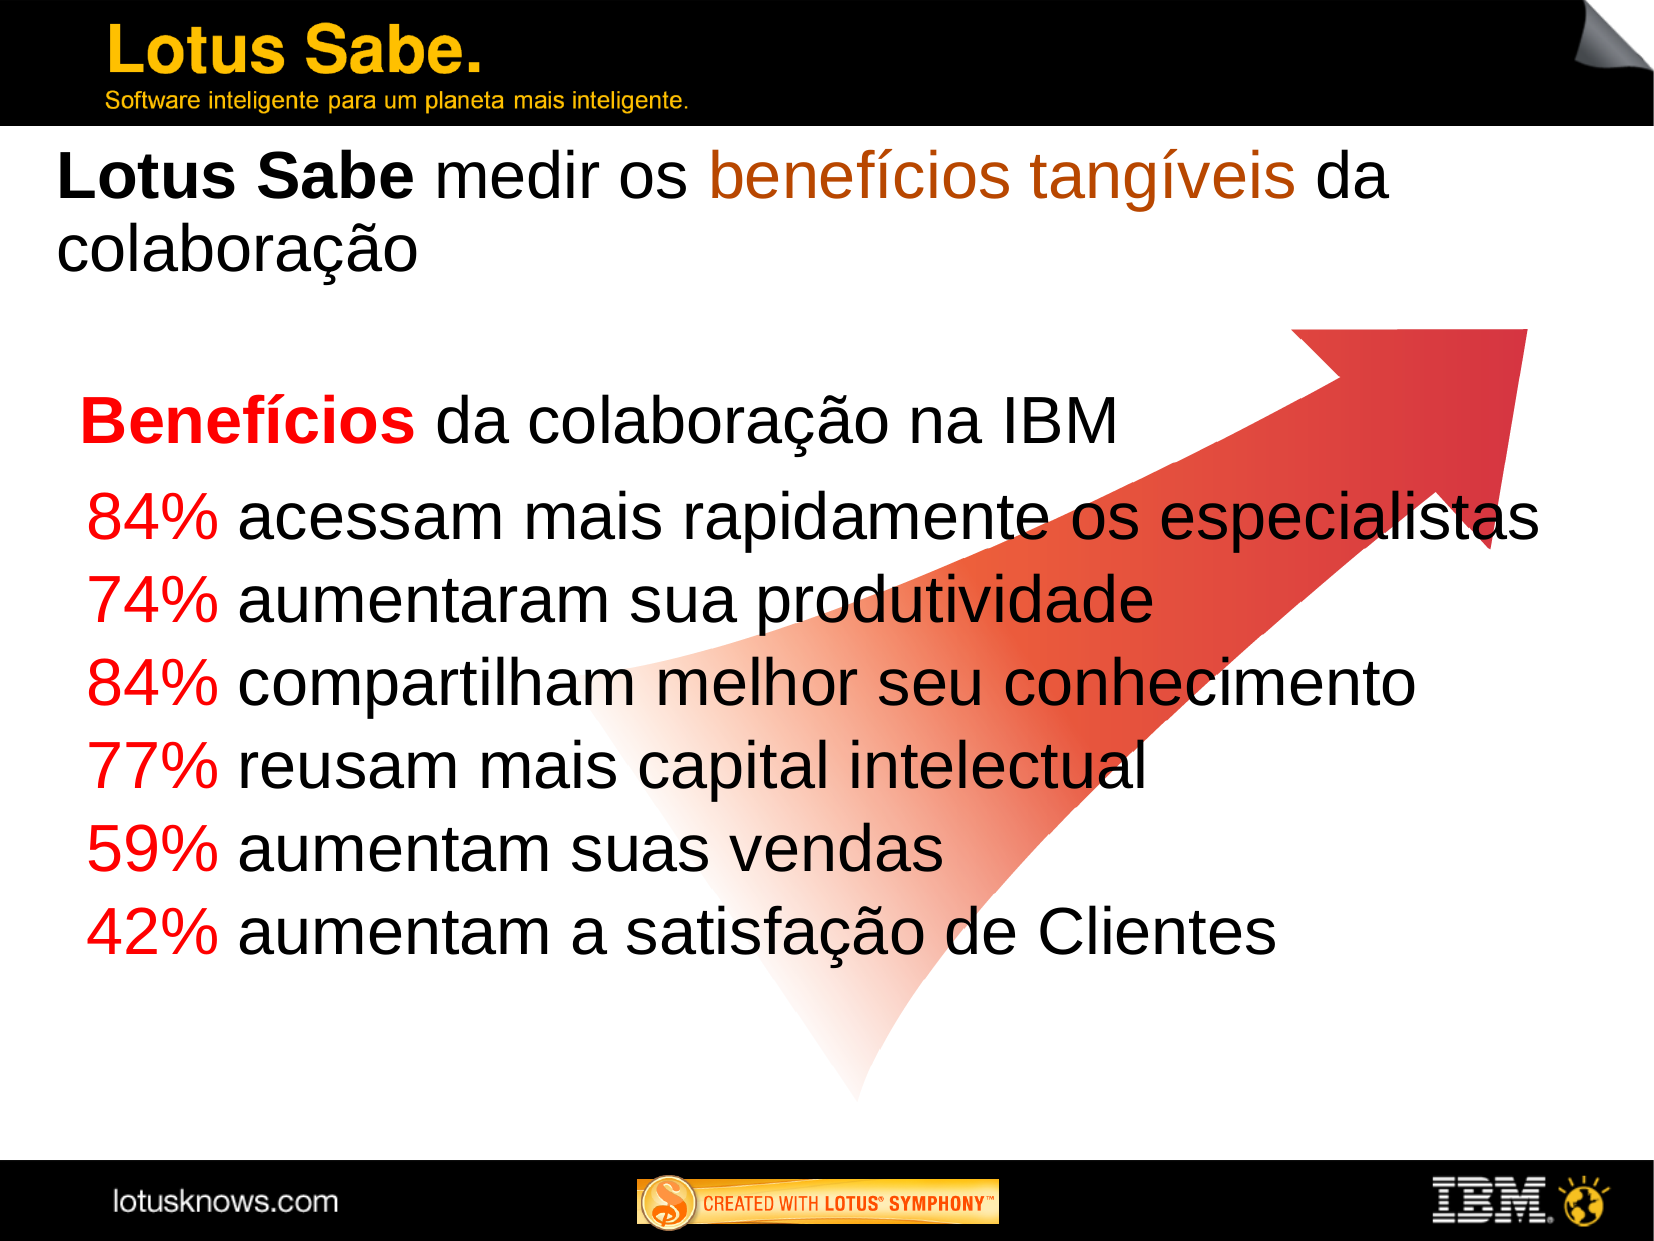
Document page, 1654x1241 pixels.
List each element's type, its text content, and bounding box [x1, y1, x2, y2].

picture [0, 0, 1654, 126]
title Lotus Sabe medir os benefícios tangíveis da colaboração [56, 140, 1424, 287]
picture [0, 1160, 1654, 1241]
picture [460, 976, 1554, 1152]
text_box 84% acessam mais rapidamente os especialistas 74% aumentaram sua produtividade 84% compartilham melhor seu conhecimento 77% reusam mais capital intelectual 59% aumentam suas vendas 42% aumentam a satisfação de Clientes [64, 462, 1595, 976]
text_box Benefícios da colaboração na IBM [64, 366, 1211, 462]
picture [460, 290, 1554, 462]
